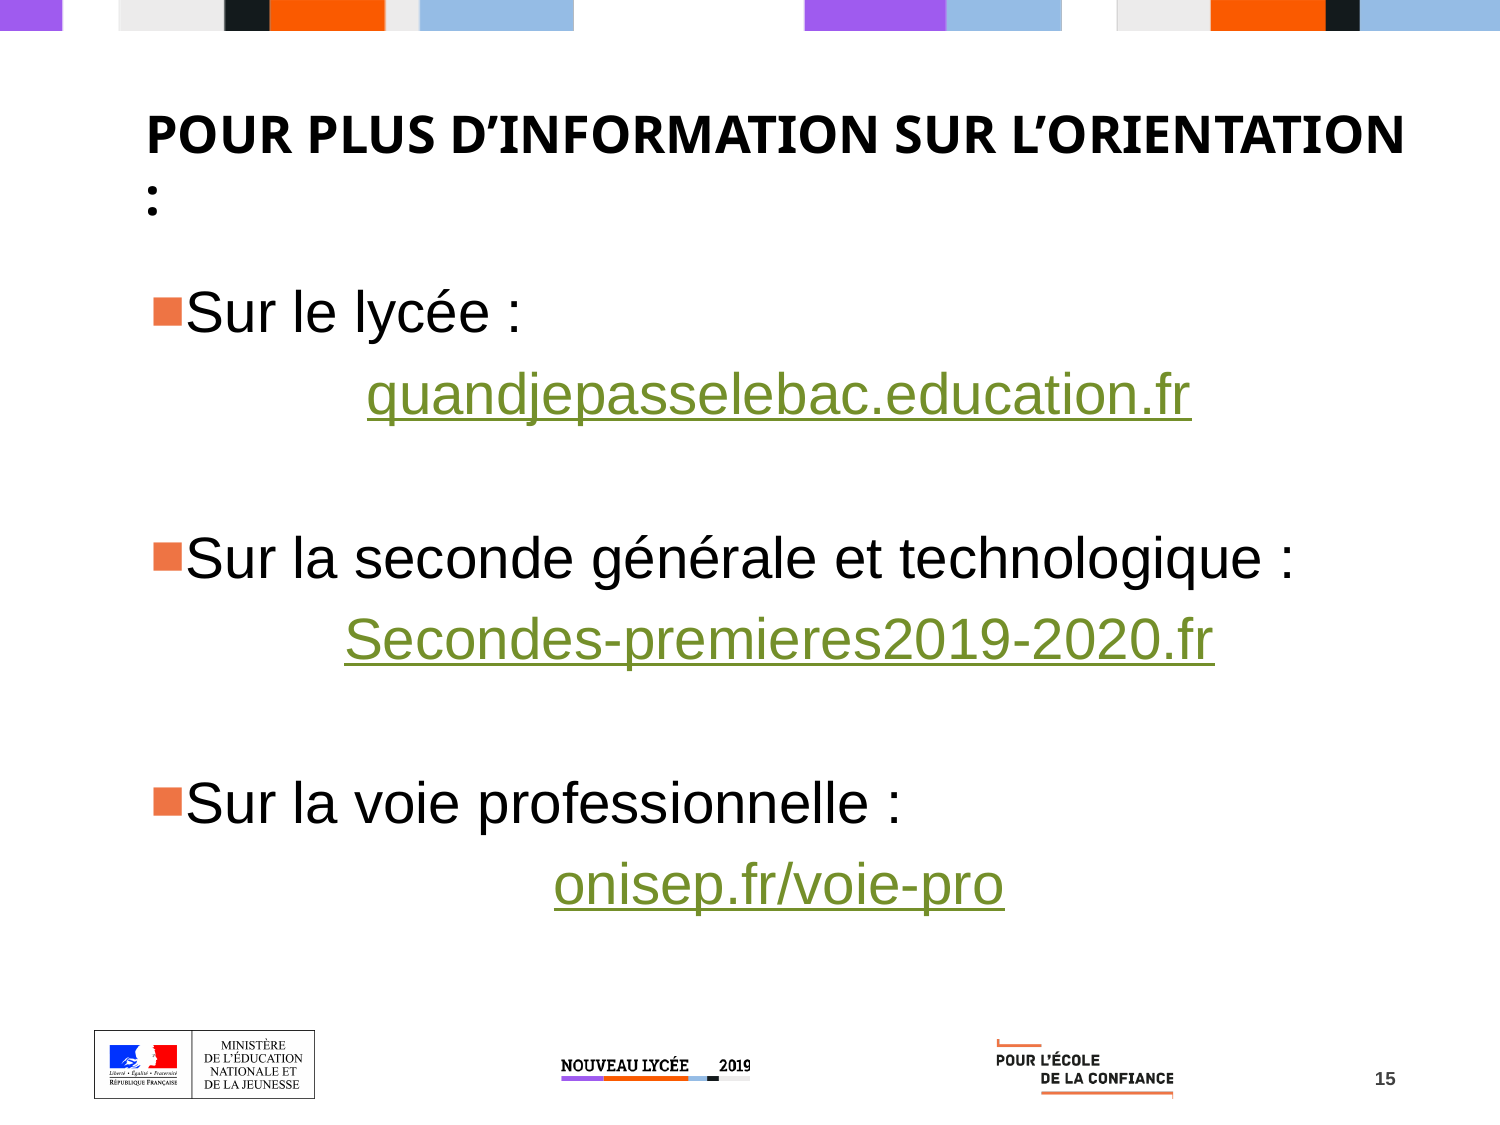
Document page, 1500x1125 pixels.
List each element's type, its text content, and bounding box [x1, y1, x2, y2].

list Sur le lycée : quandjepasselebac.education.fr Sur la seconde générale et technologique : Secondes-premieres2019-2020.fr Sur la voie professionnelle : onisep.fr/voie-pro [135, 267, 1424, 964]
title Pour plus d’information sur l’orientation : [130, 58, 1424, 269]
picture [94, 1030, 315, 1099]
slide_number <numéro> [1337, 1048, 1411, 1109]
